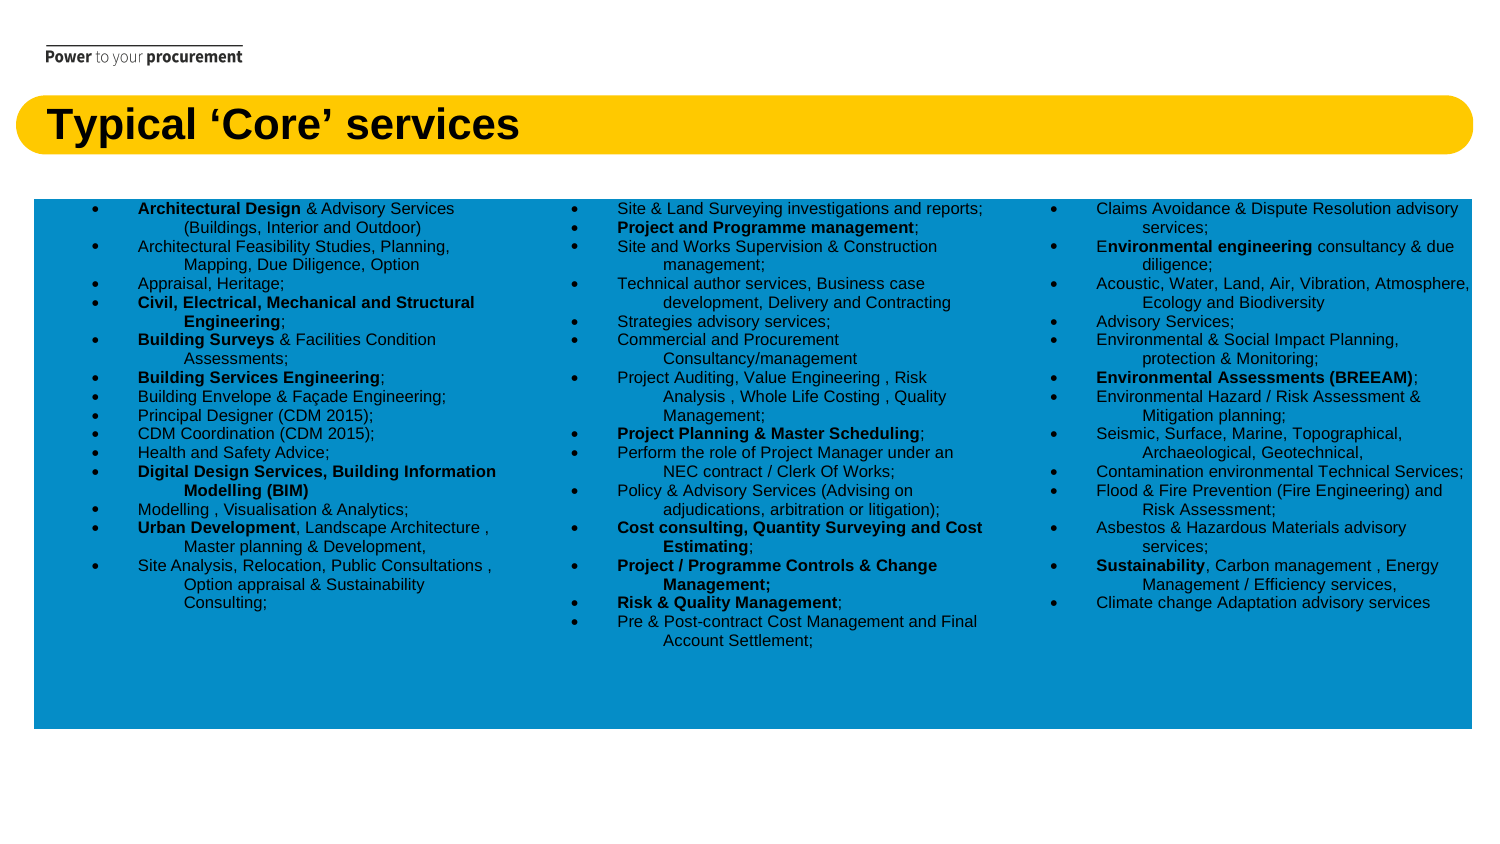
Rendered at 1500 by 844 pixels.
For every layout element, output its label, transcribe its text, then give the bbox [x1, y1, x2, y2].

table_header Claims Avoidance & Dispute Resolution advisory services; Environmental engineering consultancy & due diligence; Acoustic, Water, Land, Air, Vibration, Atmosphere, Ecology and Biodiversity Advisory Services; Environmental & Social Impact Planning, protection & Monitoring; Environmental Assessments (BREEAM); Environmental Hazard / Risk Assessment & Mitigation planning; Seismic, Surface, Marine, Topographical, Archaeological, Geotechnical, Contamination environmental Technical Services; Flood & Fire Prevention (Fire Engineering) and Risk Assessment; Asbestos & Hazardous Materials advisory services; Sustainability, Carbon management , Energy Management / Efficiency services, Climate change Adaptation advisory services [992, 199, 1472, 729]
table_header Architectural Design & Advisory Services (Buildings, Interior and Outdoor) Architectural Feasibility Studies, Planning, Mapping, Due Diligence, Option Appraisal, Heritage; Civil, Electrical, Mechanical and Structural Engineering; Building Surveys & Facilities Condition Assessments; Building Services Engineering; Building Envelope & Façade Engineering; Principal Designer (CDM 2015); CDM Coordination (CDM 2015); Health and Safety Advice; Digital Design Services, Building Information Modelling (BIM) Modelling , Visualisation & Analytics; Urban Development, Landscape Architecture , Master planning & Development, Site Analysis, Relocation, Public Consultations , Option appraisal & Sustainability Consulting; [34, 199, 513, 729]
table_header Site & Land Surveying investigations and reports; Project and Programme management; Site and Works Supervision & Construction management; Technical author services, Business case development, Delivery and Contracting Strategies advisory services; Commercial and Procurement Consultancy/management Project Auditing, Value Engineering , Risk Analysis , Whole Life Costing , Quality Management; Project Planning & Master Scheduling; Perform the role of Project Manager under an NEC contract / Clerk Of Works; Policy & Advisory Services (Advising on adjudications, arbitration or litigation); Cost consulting, Quantity Surveying and Cost Estimating; Project / Programme Controls & Change Management; Risk & Quality Management; Pre & Post-contract Cost Management and Final Account Settlement; [513, 199, 992, 729]
title Typical ‘Core’ services [46, 95, 1226, 199]
